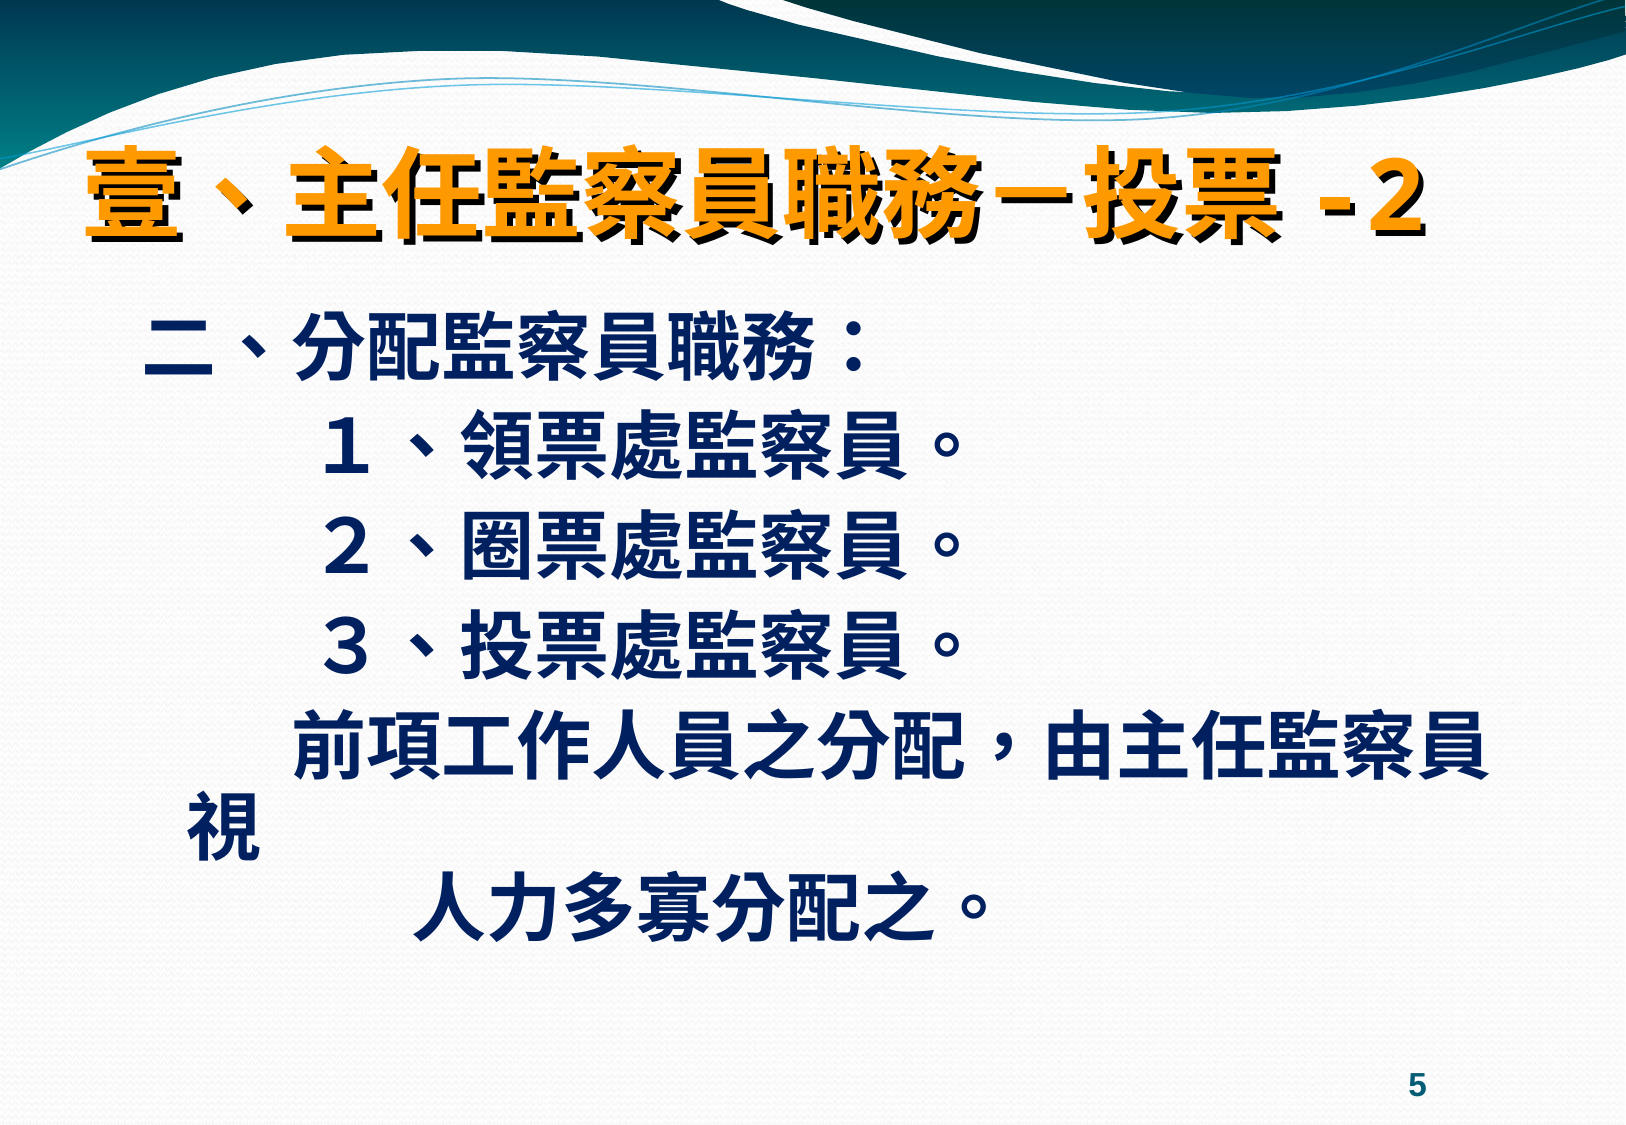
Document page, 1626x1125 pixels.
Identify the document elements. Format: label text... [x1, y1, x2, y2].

title 壹、主任監察員職務－投票-2 [81, 106, 1544, 251]
text_box [1408, 1042, 1544, 1103]
list 二、分配監察員職務： １、領票處監察員。 ２、圈票處監察員。 ３、投票處監察員。 前項工作人員之分配，由主任監察員視 人力多寡分配之。 [81, 302, 1563, 1103]
